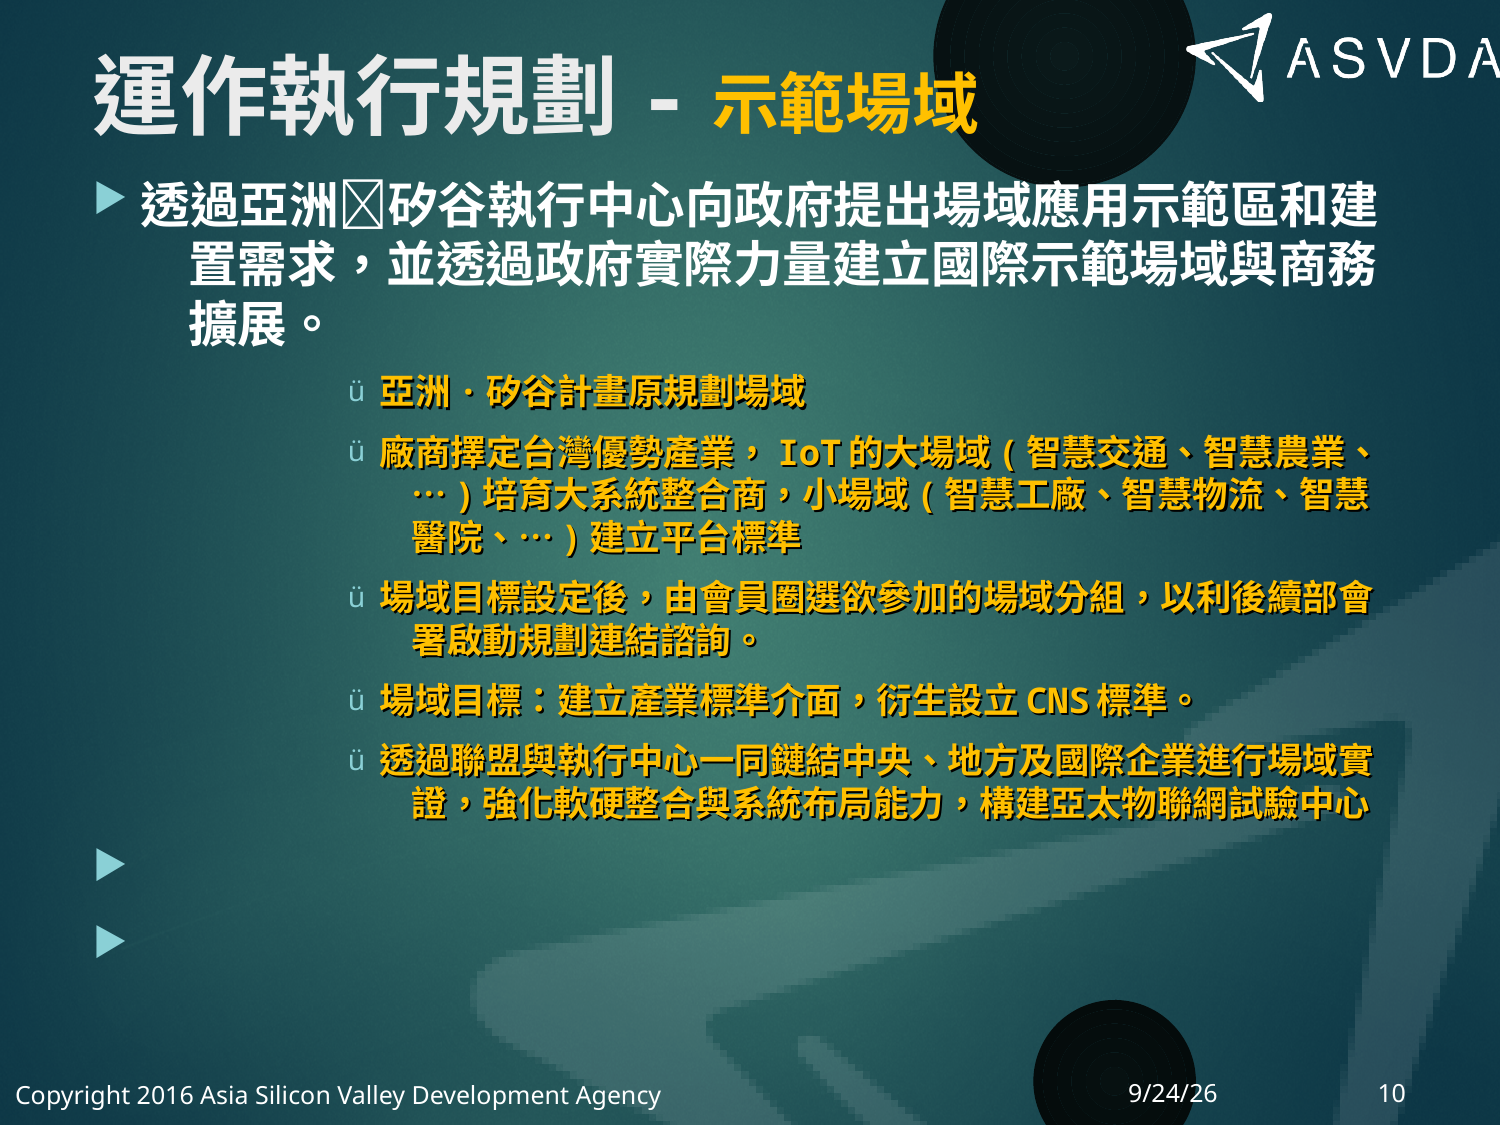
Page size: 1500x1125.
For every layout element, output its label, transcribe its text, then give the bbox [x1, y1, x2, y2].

list 透過亞洲矽谷執行中心向政府提出場域應用示範區和建置需求，並透過政府實際力量建立國際示範場域與商務擴展。 亞洲·矽谷計畫原規劃場域 廠商擇定台灣優勢產業，IoT的大場域(智慧交通、智慧農業、…)培育大系統整合商，小場域(智慧工廠、智慧物流、智慧醫院、…)建立平台標準 場域目標設定後，由會員圈選欲參加的場域分組，以利後續部會署啟動規劃連結諮詢。 場域目標：建立產業標準介面，衍生設立CNS標準。 透過聯盟與執行中心一同鏈結中央、地方及國際企業進行場域實證，強化軟硬整合與系統布局能力，構建亞太物聯網試驗中心 [77, 166, 1400, 855]
title 運作執行規劃-示範場域 [77, 33, 1204, 166]
